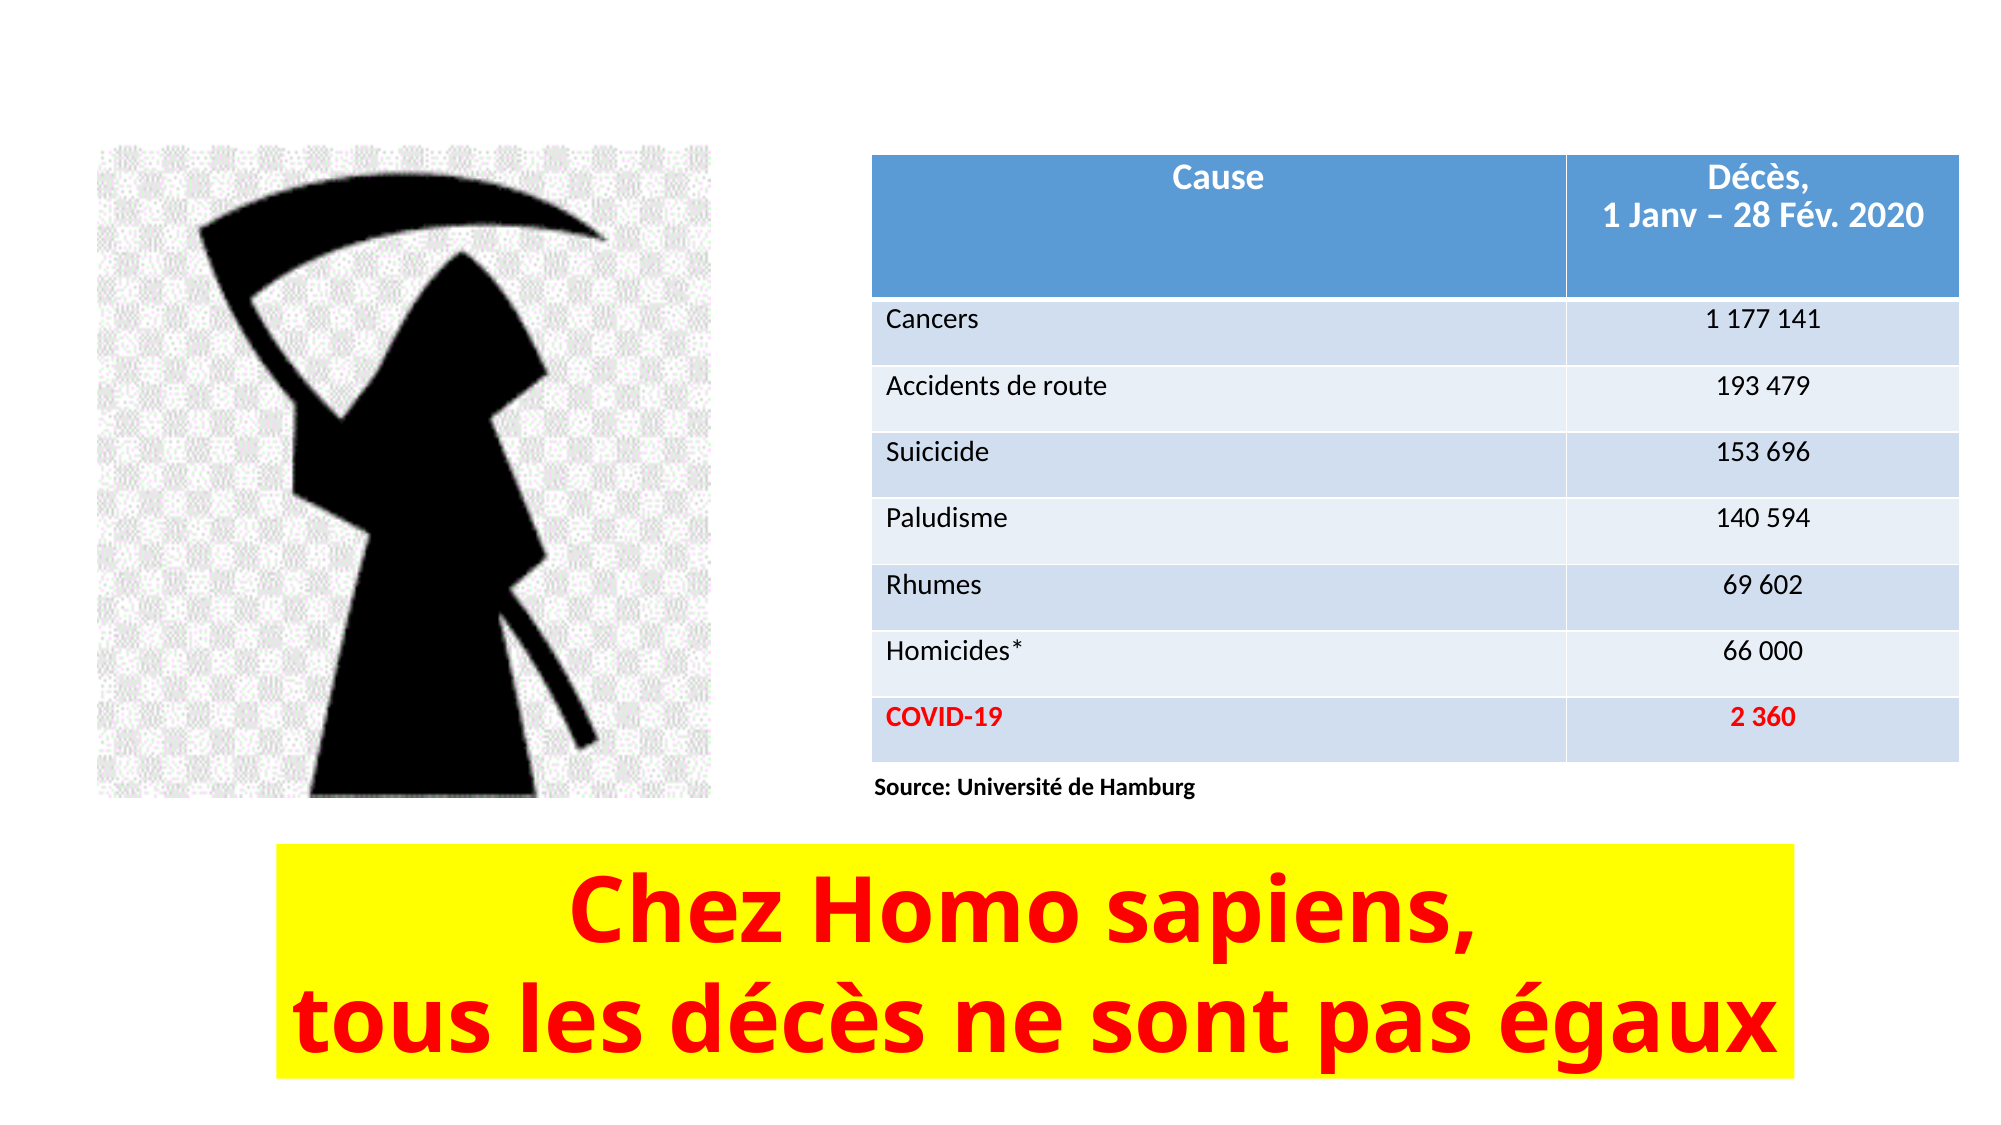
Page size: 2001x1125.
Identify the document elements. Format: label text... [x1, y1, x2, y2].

table_cell Homicides* [872, 632, 1566, 696]
table_cell 66 000 [1567, 632, 1959, 696]
table_cell 69 602 [1567, 565, 1959, 630]
text_box Source: Université de Hamburg [859, 763, 1211, 808]
table_cell 193 479 [1567, 367, 1959, 431]
table_cell 153 696 [1567, 433, 1959, 497]
table_header Cause [872, 155, 1566, 297]
picture [97, 121, 711, 798]
table_cell 2 360 [1567, 698, 1959, 762]
table_cell Rhumes [872, 565, 1566, 630]
table_cell 1 177 141 [1567, 302, 1959, 365]
table_cell COVID-19 [872, 698, 1566, 762]
table_cell 140 594 [1567, 499, 1959, 564]
table_cell Suicicide [872, 433, 1566, 497]
table_cell Cancers [872, 302, 1566, 365]
table_cell Paludisme [872, 499, 1566, 564]
table_cell Accidents de route [872, 367, 1566, 431]
table_header Décès, 1 Janv – 28 Fév. 2020 [1567, 155, 1959, 297]
text_box Chez Homo sapiens, tous les décès ne sont pas égaux [276, 843, 1795, 1079]
